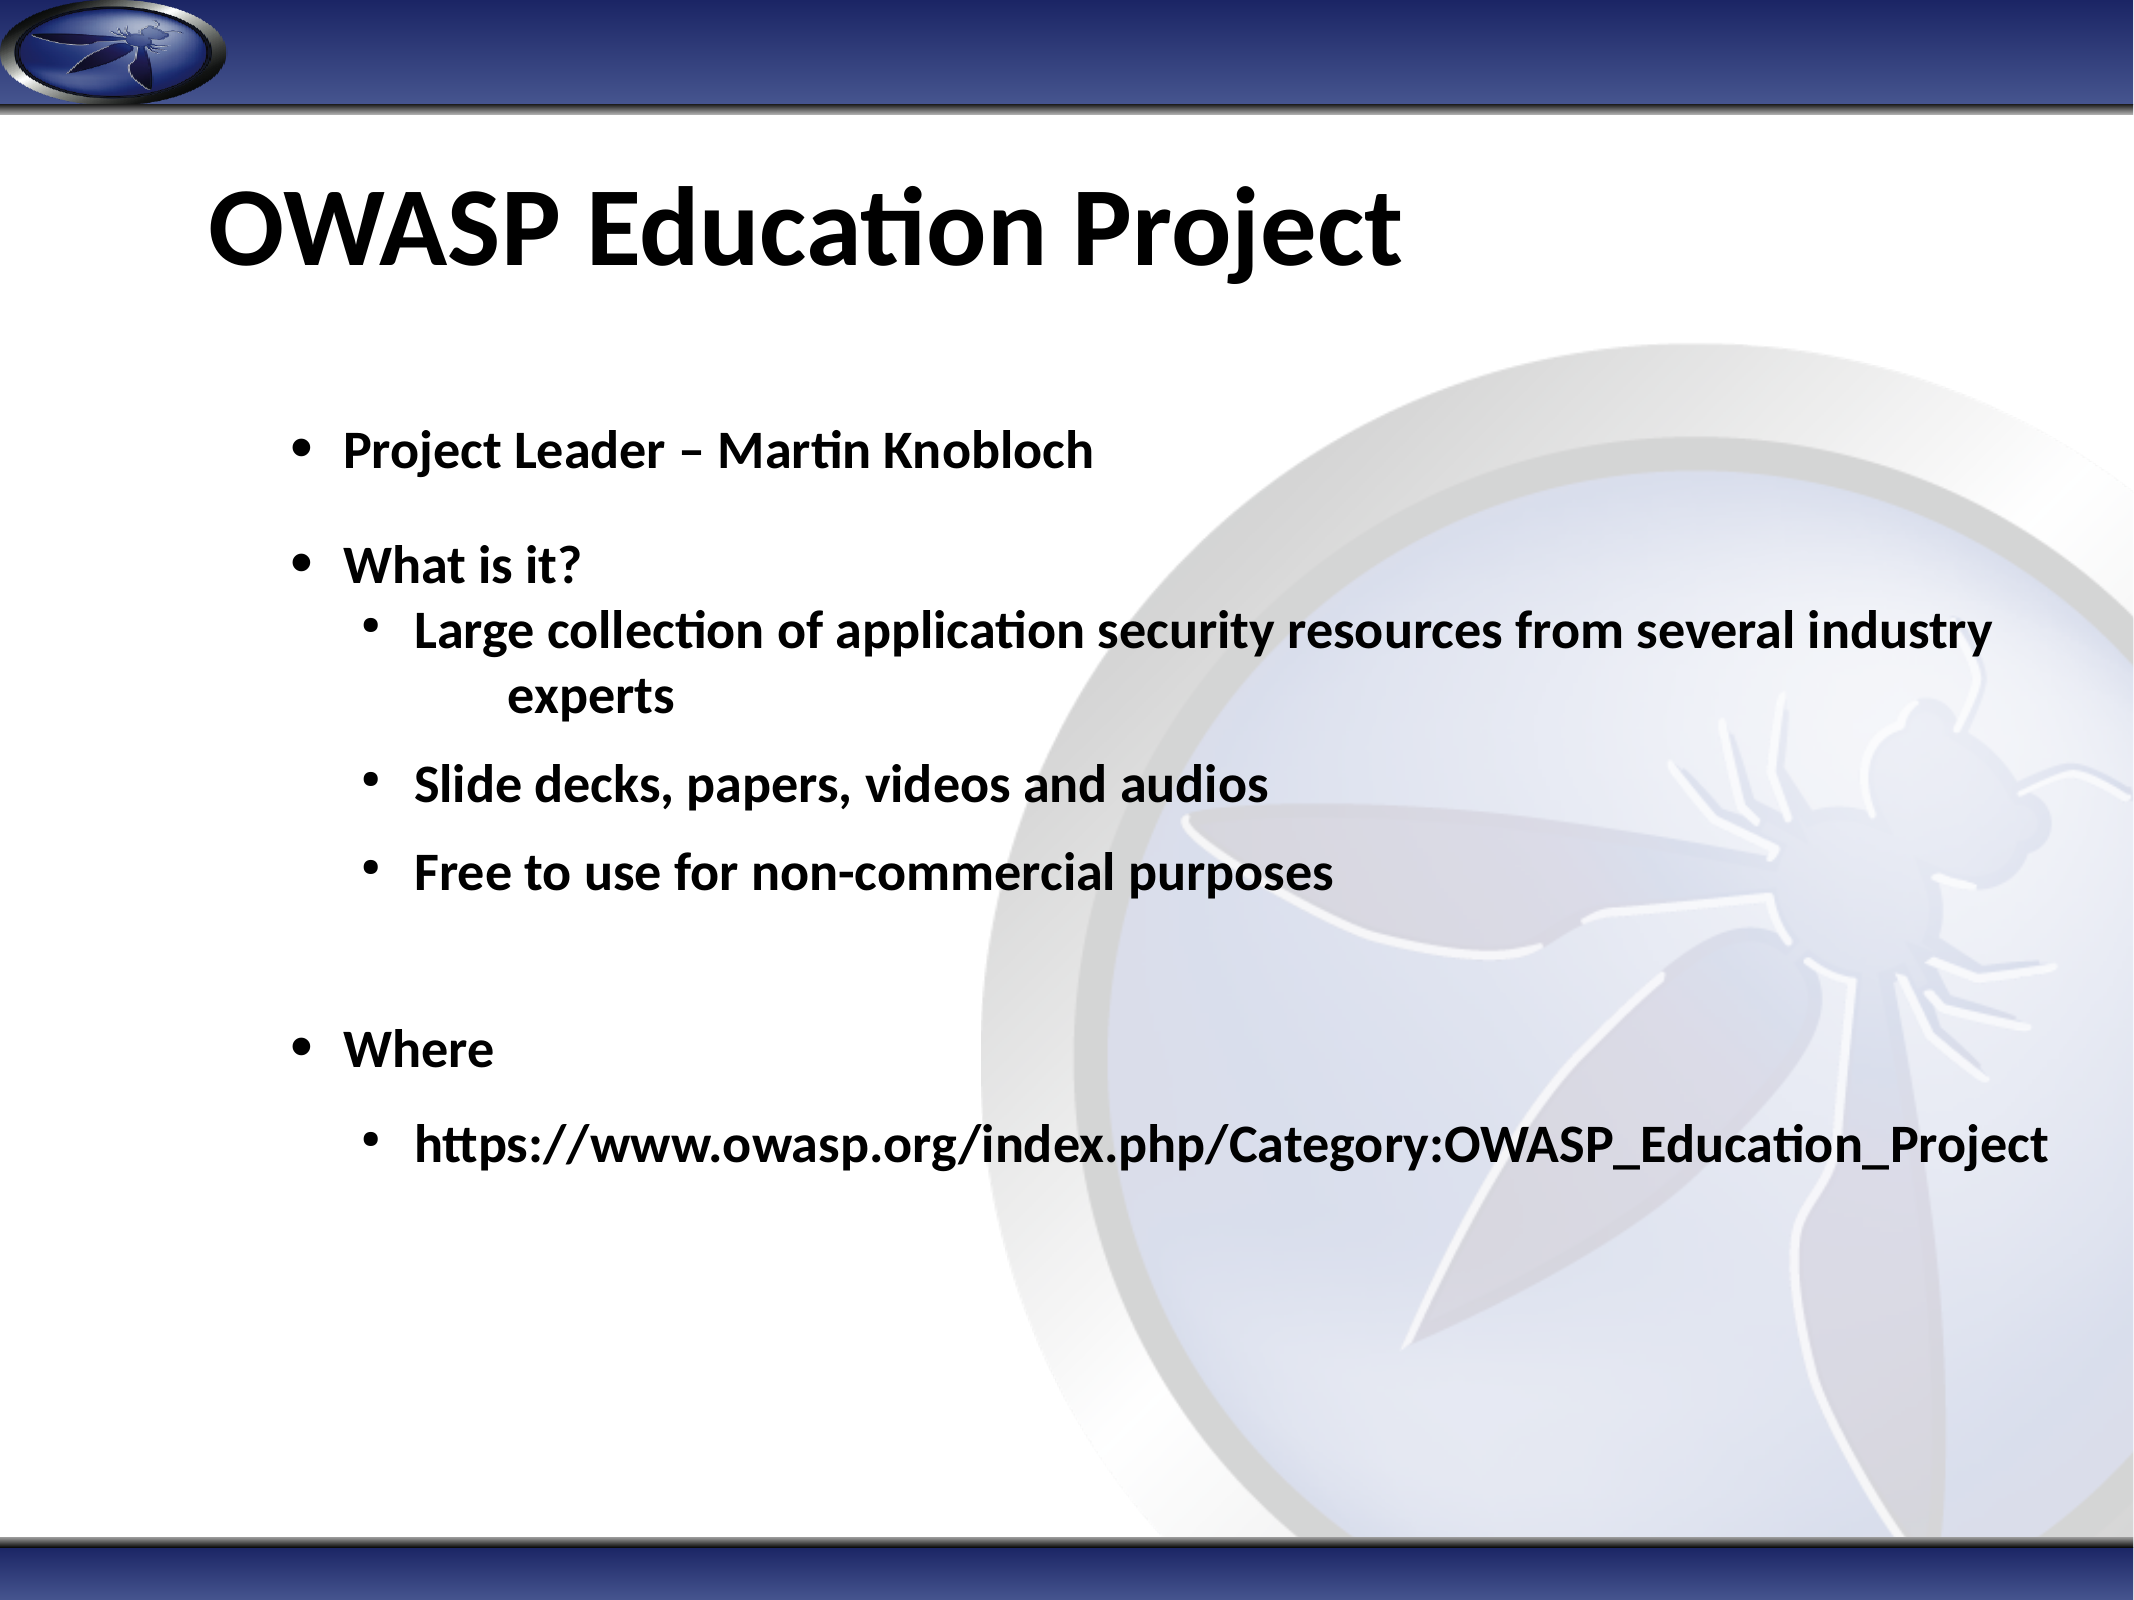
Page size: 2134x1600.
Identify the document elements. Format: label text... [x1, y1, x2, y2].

title OWASP Education Project [208, 125, 1925, 350]
picture [981, 339, 2134, 1600]
list Project Leader – Martin Knobloch What is it? Large collection of application security resources from several industry experts Slide decks, papers, videos and audios Free to use for non-commercial purposes Where https://www.owasp.org/index.php/Category:OWASP_Education_Project [213, 407, 2126, 1447]
picture [0, 0, 228, 104]
